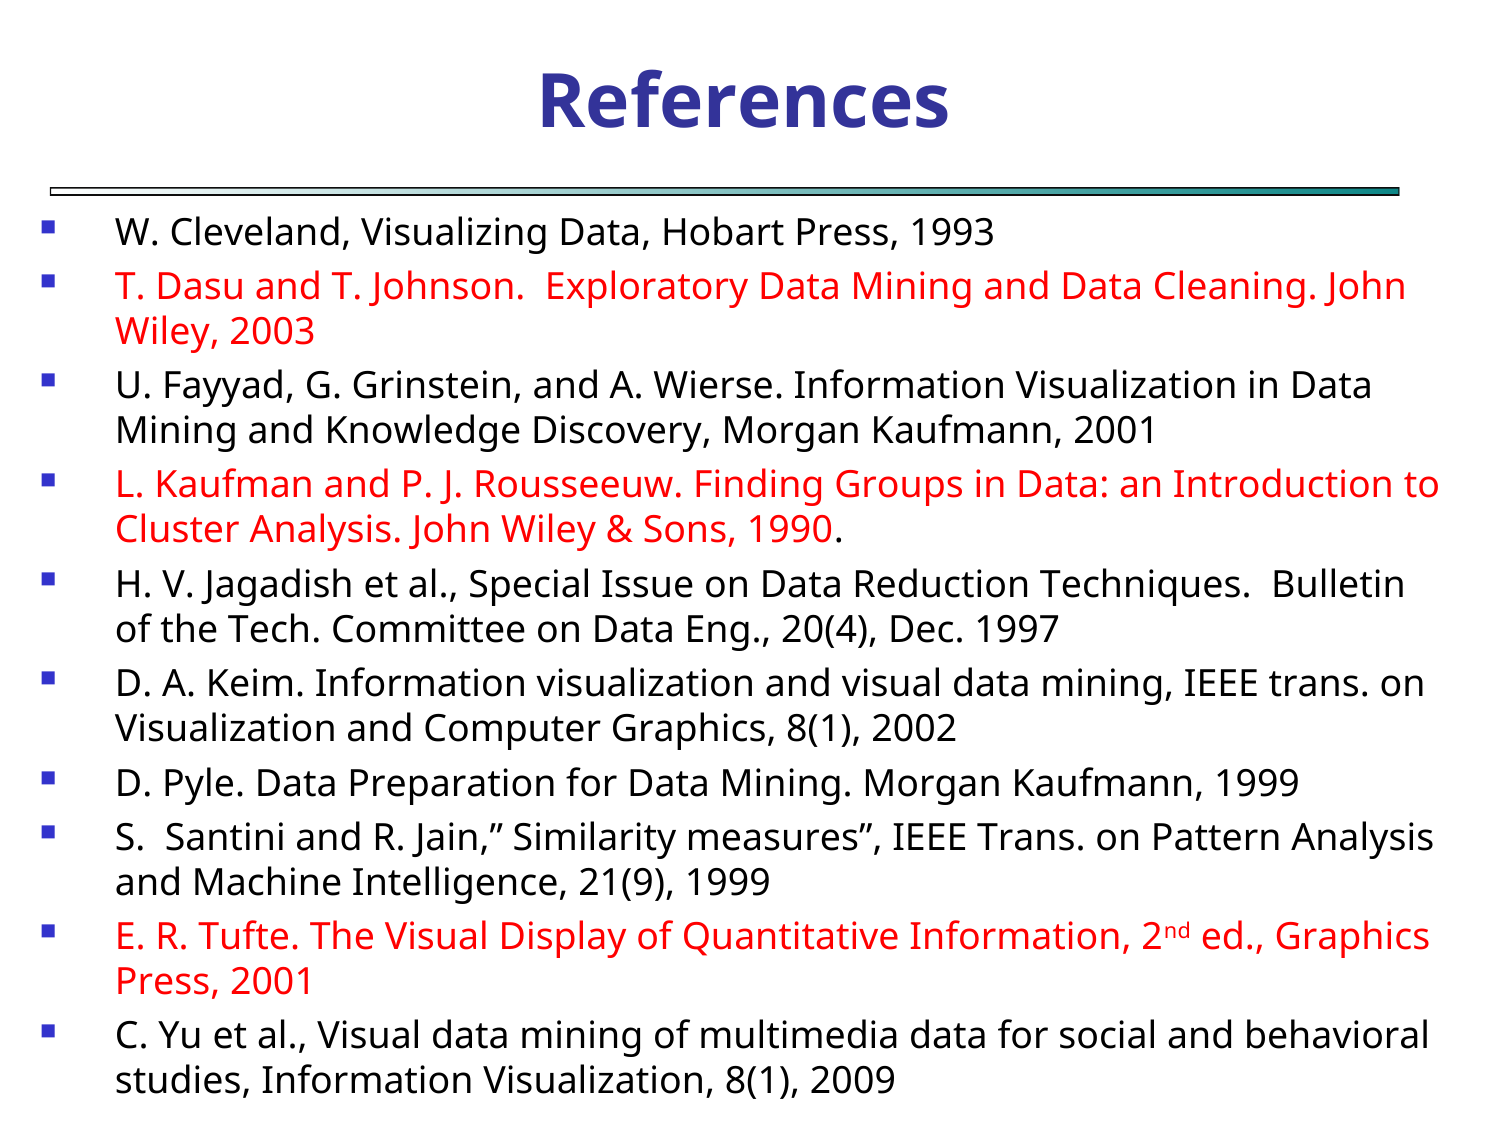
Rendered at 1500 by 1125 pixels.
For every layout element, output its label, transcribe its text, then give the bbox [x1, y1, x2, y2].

list W. Cleveland, Visualizing Data, Hobart Press, 1993 T. Dasu and T. Johnson. Exploratory Data Mining and Data Cleaning. John Wiley, 2003 U. Fayyad, G. Grinstein, and A. Wierse. Information Visualization in Data Mining and Knowledge Discovery, Morgan Kaufmann, 2001 L. Kaufman and P. J. Rousseeuw. Finding Groups in Data: an Introduction to Cluster Analysis. John Wiley & Sons, 1990. H. V. Jagadish et al., Special Issue on Data Reduction Techniques. Bulletin of the Tech. Committee on Data Eng., 20(4), Dec. 1997 D. A. Keim. Information visualization and visual data mining, IEEE trans. on Visualization and Computer Graphics, 8(1), 2002 D. Pyle. Data Preparation for Data Mining. Morgan Kaufmann, 1999 S. Santini and R. Jain,” Similarity measures”, IEEE Trans. on Pattern Analysis and Machine Intelligence, 21(9), 1999 E. R. Tufte. The Visual Display of Quantitative Information, 2nd ed., Graphics Press, 2001 C. Yu et al., Visual data mining of multimedia data for social and behavioral studies, Information Visualization, 8(1), 2009 [24, 200, 1463, 1110]
title References [24, 44, 1463, 150]
